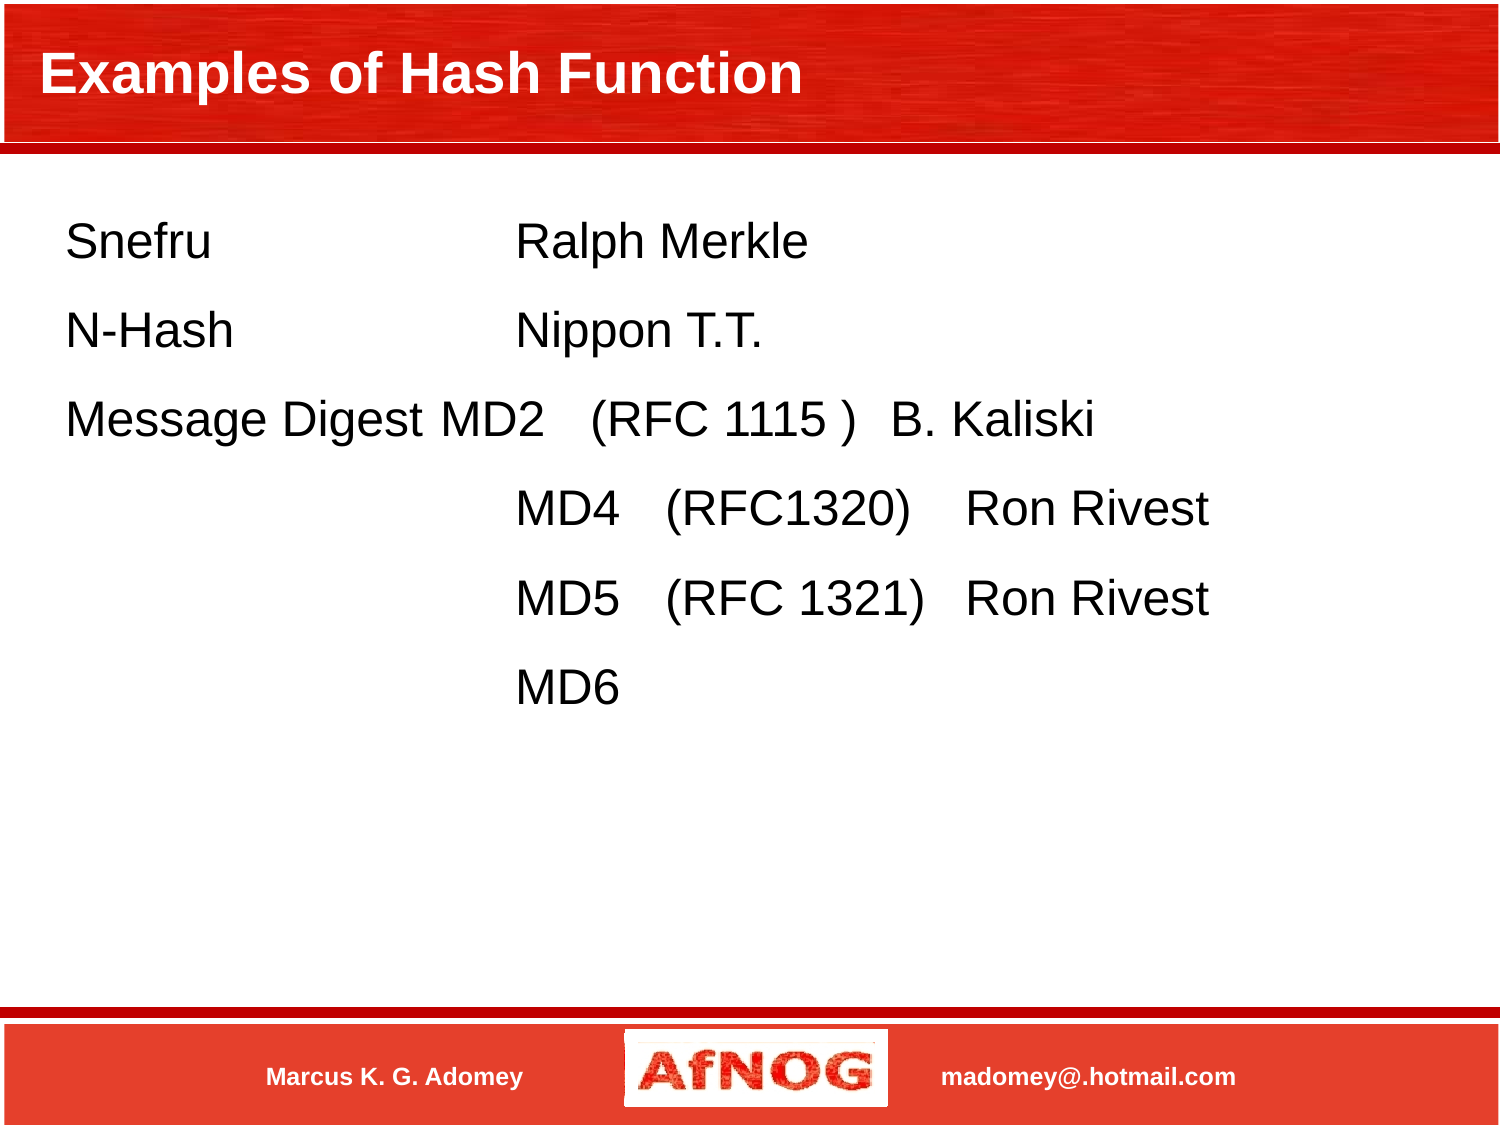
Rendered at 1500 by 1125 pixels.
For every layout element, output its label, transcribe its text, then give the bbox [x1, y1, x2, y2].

text_box Examples of Hash Function [24, 27, 1089, 113]
text_box Snefru Ralph Merkle N-Hash Nippon T.T. Message Digest MD2 (RFC 1115 ) B. Kaliski MD4 (RFC1320) Ron Rivest MD5 (RFC 1321) Ron Rivest MD6 [50, 200, 1279, 726]
